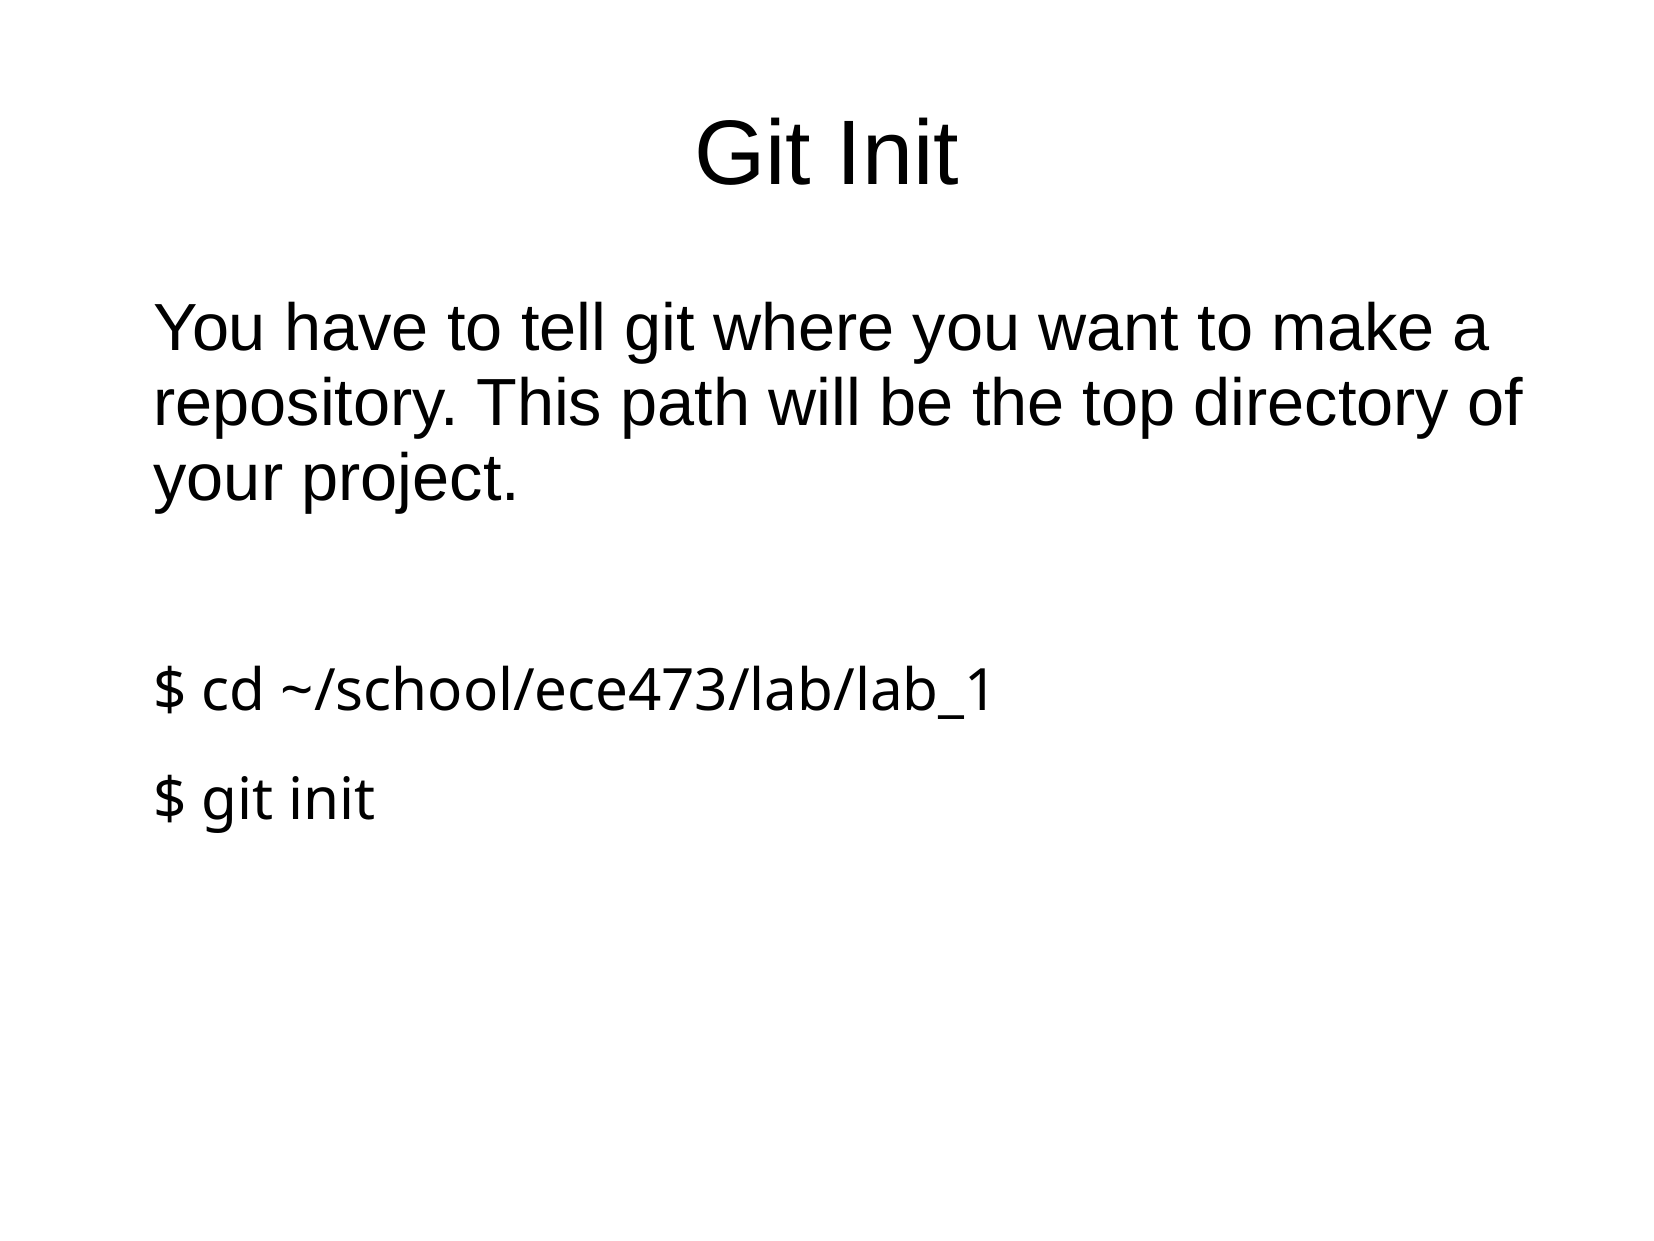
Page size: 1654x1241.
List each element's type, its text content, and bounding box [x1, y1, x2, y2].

title Git Init [82, 49, 1571, 257]
list You have to tell git where you want to make a repository. This path will be the top directory of your project. $ cd ~/school/ece473/lab/lab_1 $ git init [82, 290, 1571, 1010]
